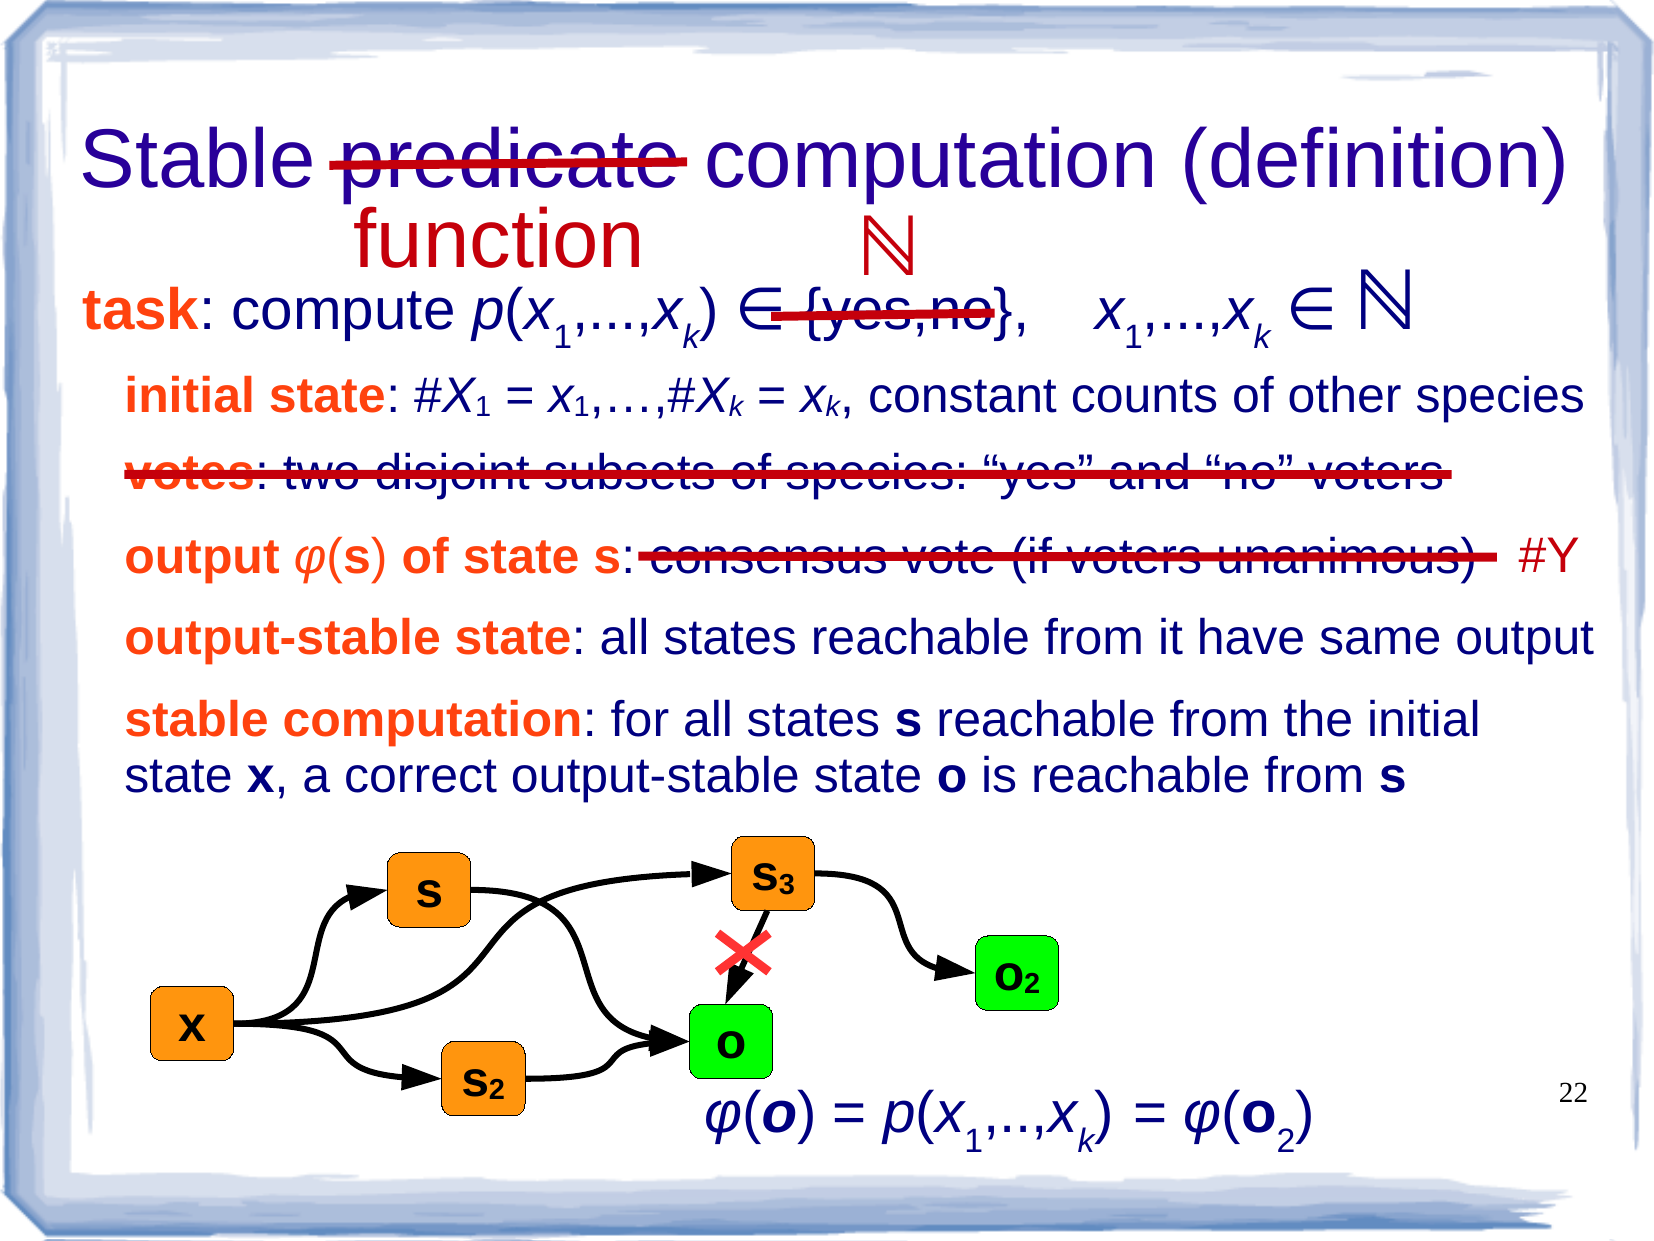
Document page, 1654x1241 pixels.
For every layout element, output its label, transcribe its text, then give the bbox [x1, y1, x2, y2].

picture [0, 0, 1654, 1241]
text_box s3 [731, 836, 815, 911]
text_box task: compute p(x1,...,xk) ∈ {yes,no}, x1,...,xk ∈ ℕ [67, 246, 1579, 364]
text_box o [689, 1004, 773, 1079]
list votes: two disjoint subsets of species: “yes” and “no” voters [124, 444, 1519, 501]
text_box o2 [975, 935, 1059, 1011]
text_box stable computation: for all states s reachable from the initial state x, a correct output-stable state o is reachable from s [124, 691, 1600, 805]
text_box φ(o) = p(x1,..,xk) [689, 1072, 1102, 1168]
text_box #Y [1518, 527, 1601, 584]
text_box output-stable state: all states reachable from it have same output [124, 609, 1632, 680]
text_box output φ(s) of state s: consensus vote (if voters unanimous) [124, 528, 1621, 594]
text_box x [150, 986, 234, 1061]
text_box = φ(o2) [1102, 1072, 1347, 1168]
text_box s [387, 852, 471, 928]
list initial state: #X1 = x1,…,#Xk = xk, constant counts of other species [124, 367, 1598, 441]
title Stable predicate computation (definition) [75, 65, 1576, 246]
text_box ℕ [841, 192, 920, 301]
text_box s2 [441, 1041, 526, 1116]
title function [316, 192, 683, 286]
